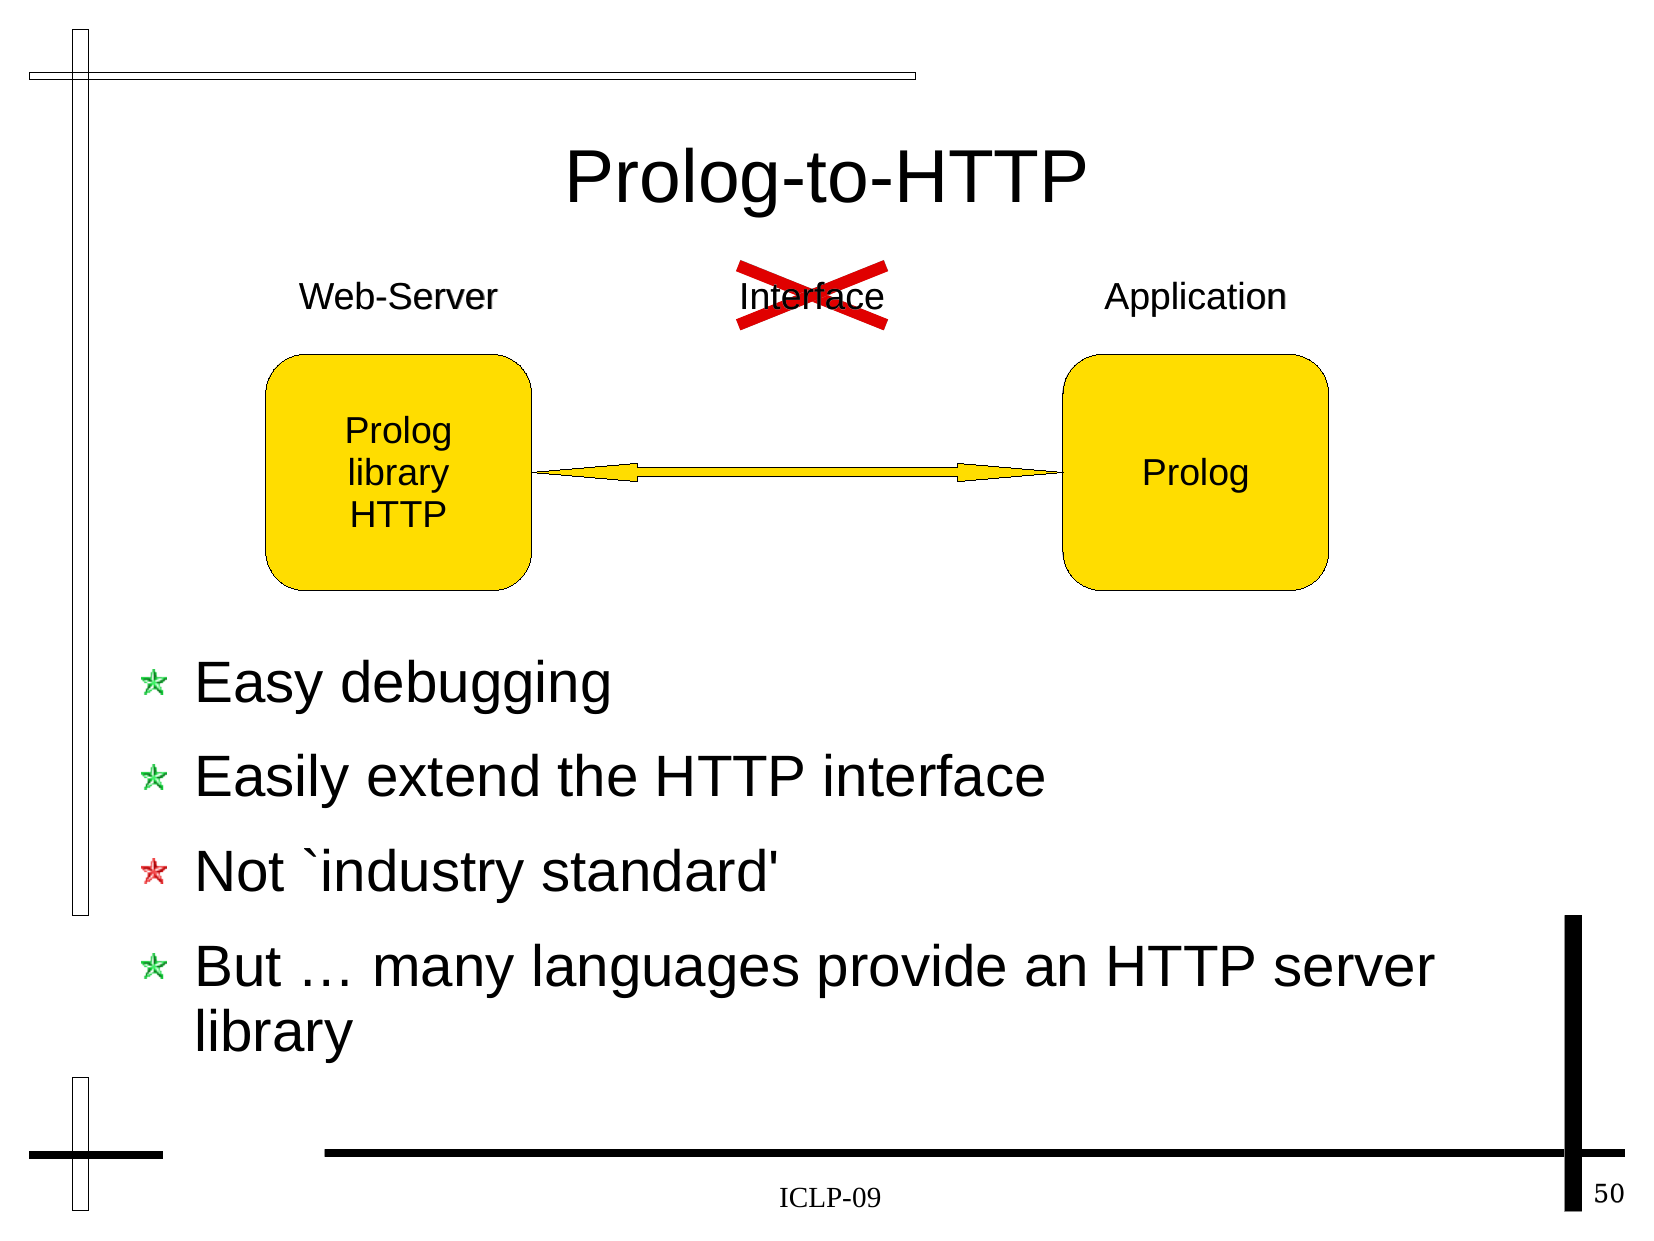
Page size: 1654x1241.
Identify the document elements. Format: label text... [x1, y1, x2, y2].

text_box [532, 463, 1064, 482]
title Prolog-to-HTTP [121, 88, 1534, 266]
text_box Prolog [1062, 354, 1329, 591]
text_box Web-Server [284, 267, 513, 325]
list Easy debugging Easily extend the HTTP interface Not `industry standard' But … many languages provide an HTTP server library [123, 649, 1536, 1064]
text_box Prolog library HTTP [265, 354, 532, 591]
text_box Interface [724, 267, 900, 325]
text_box Application [1089, 267, 1303, 325]
